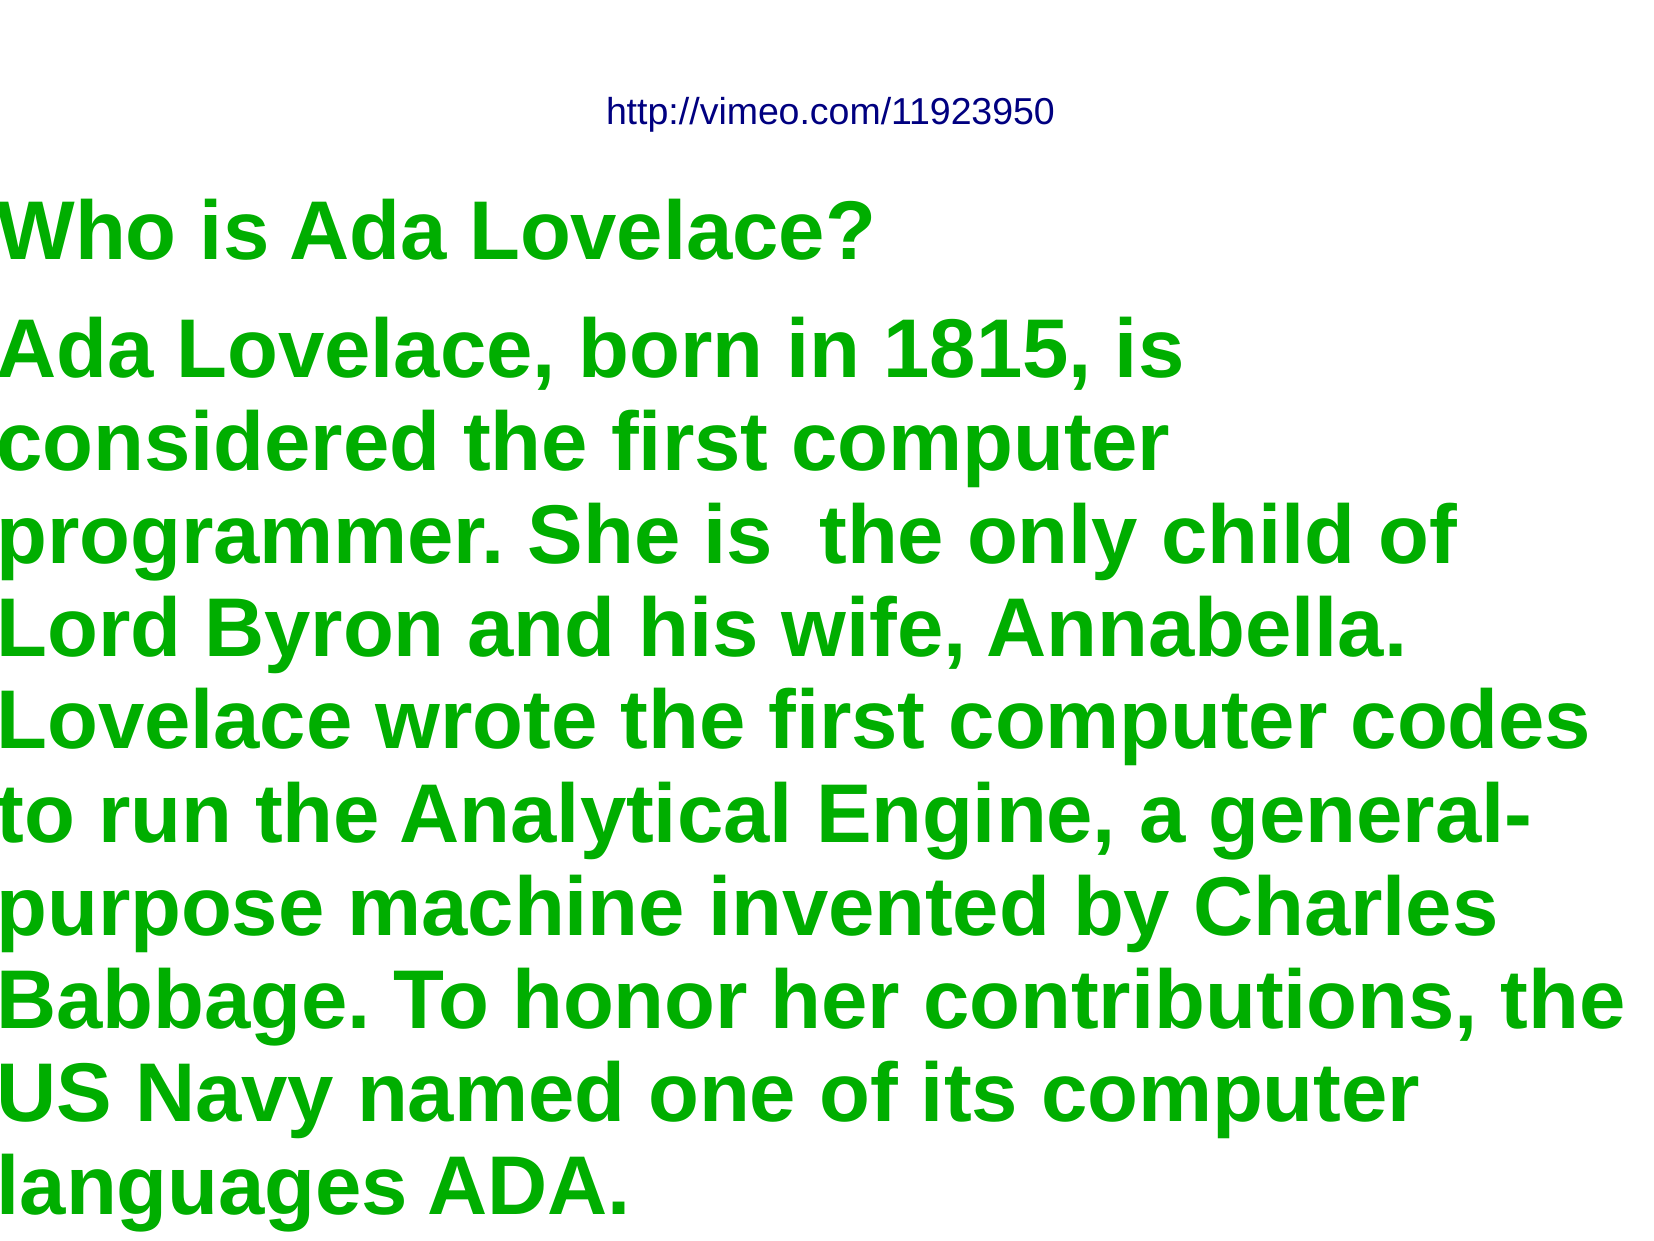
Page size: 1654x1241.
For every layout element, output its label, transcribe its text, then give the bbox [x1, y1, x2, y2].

text_box Who is Ada Lovelace? Ada Lovelace, born in 1815, is considered the first computer programmer. She is the only child of Lord Byron and his wife, Annabella. Lovelace wrote the first computer codes to run the Analytical Engine, a general-purpose machine invented by Charles Babbage. To honor her contributions, the US Navy named one of its computer languages ADA. [0, 176, 1654, 1241]
text_box http://vimeo.com/11923950 [591, 82, 1087, 154]
